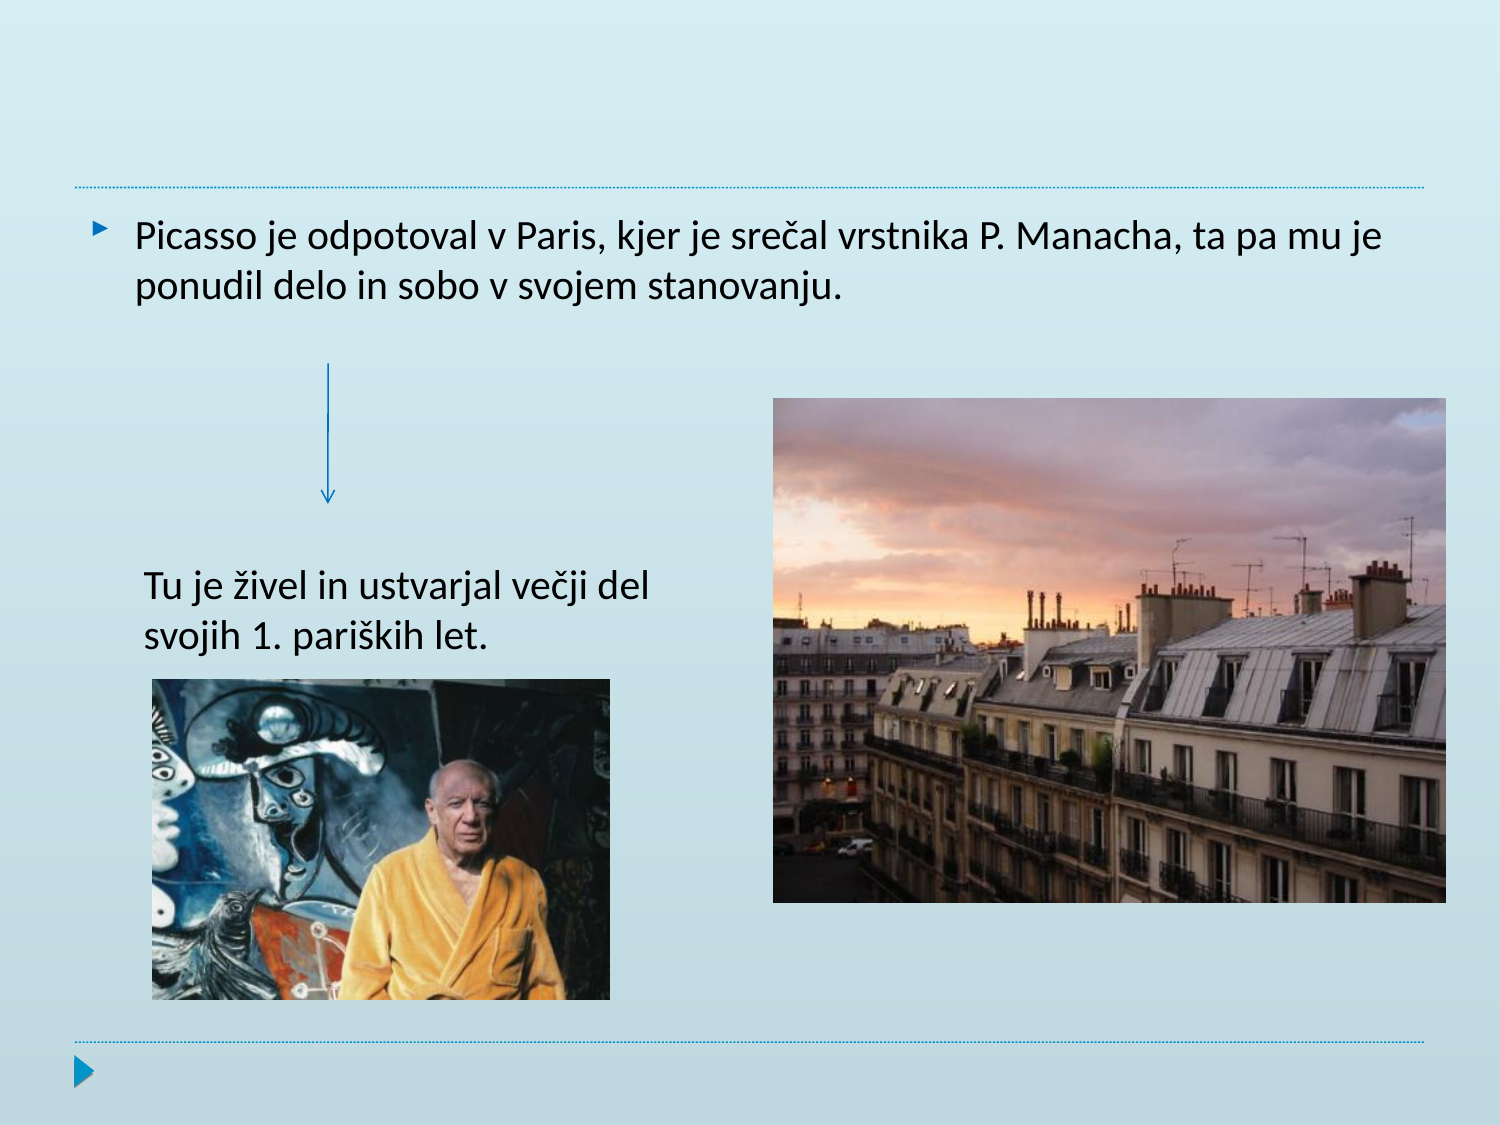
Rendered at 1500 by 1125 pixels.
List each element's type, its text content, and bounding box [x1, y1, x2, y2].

text_box Tu je živel in ustvarjal večji del svojih 1. pariških let. [128, 550, 750, 666]
picture [152, 679, 610, 1000]
list Picasso je odpotoval v Paris, kjer je srečal vrstnika P. Manacha, ta pa mu je ponudil delo in sobo v svojem stanovanju. [75, 200, 1425, 1010]
picture [773, 398, 1446, 903]
